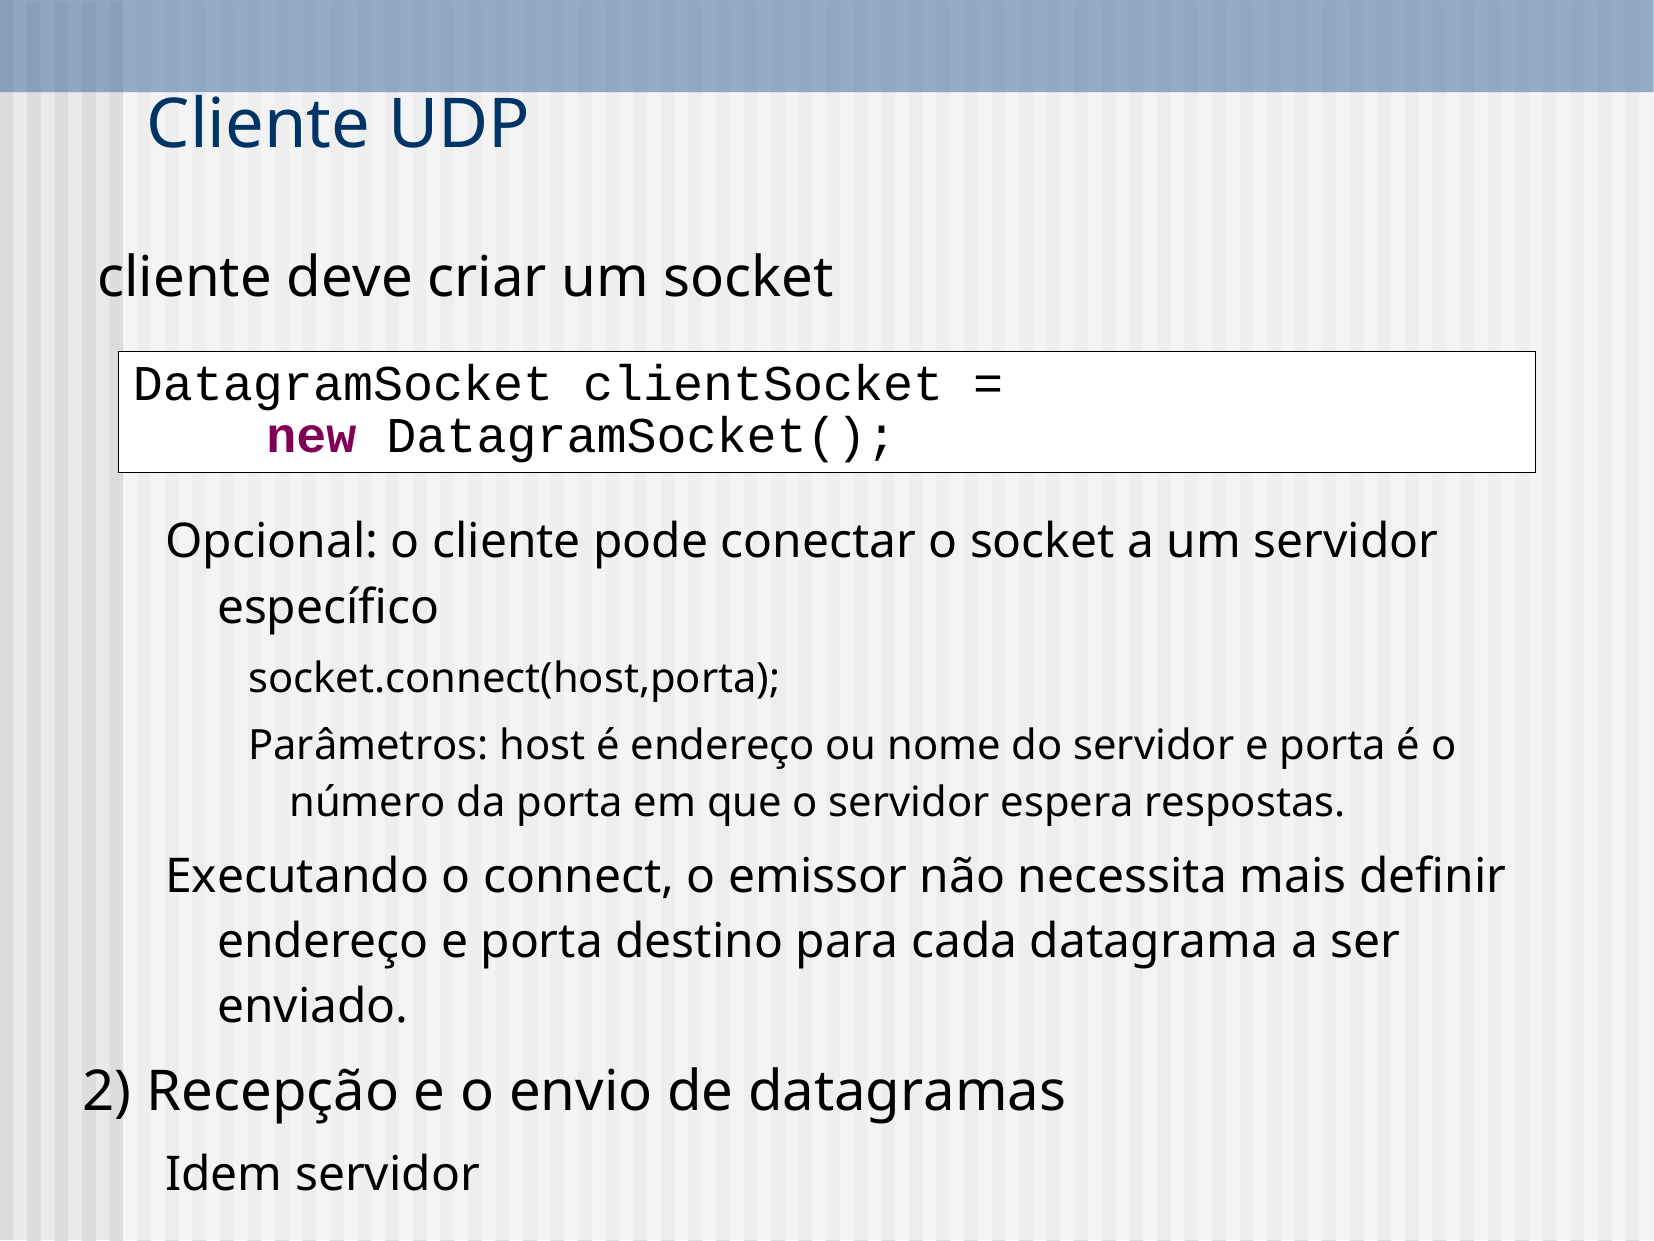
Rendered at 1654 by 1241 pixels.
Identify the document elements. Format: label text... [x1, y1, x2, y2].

title Cliente UDP [146, 29, 1536, 212]
text_box DatagramSocket clientSocket = new DatagramSocket(); [118, 351, 1536, 473]
list cliente deve criar um socket Opcional: o cliente pode conectar o socket a um servidor específico socket.connect(host,porta); Parâmetros: host é endereço ou nome do servidor e porta é o número da porta em que o servidor espera respostas. Executando o connect, o emissor não necessita mais definir endereço e porta destino para cada datagrama a ser enviado. 2) Recepção e o envio de datagramas Idem servidor [82, 236, 1571, 1108]
